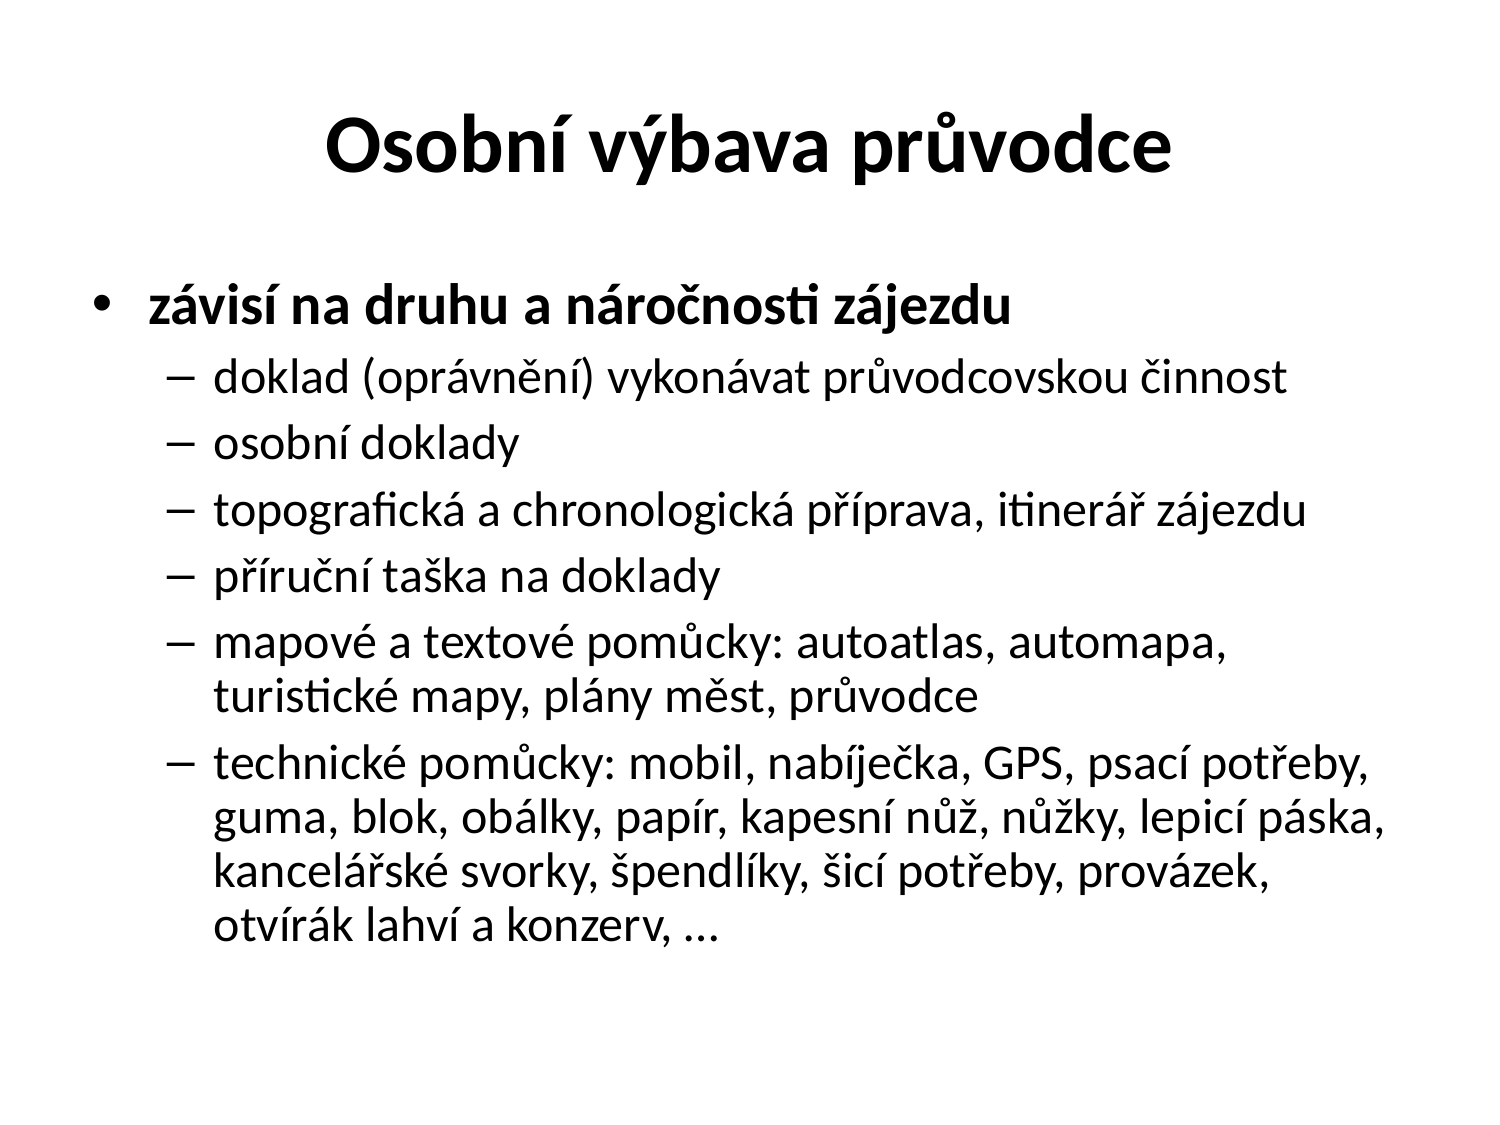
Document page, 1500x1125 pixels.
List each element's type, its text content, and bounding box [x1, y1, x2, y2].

list závisí na druhu a náročnosti zájezdu doklad (oprávnění) vykonávat průvodcovskou činnost osobní doklady topografická a chronologická příprava, itinerář zájezdu příruční taška na doklady mapové a textové pomůcky: autoatlas, automapa, turistické mapy, plány měst, průvodce technické pomůcky: mobil, nabíječka, GPS, psací potřeby, guma, blok, obálky, papír, kapesní nůž, nůžky, lepicí páska, kancelářské svorky, špendlíky, šicí potřeby, provázek, otvírák lahví a konzerv, … [76, 267, 1427, 1097]
title Osobní výbava průvodce [75, 45, 1426, 233]
